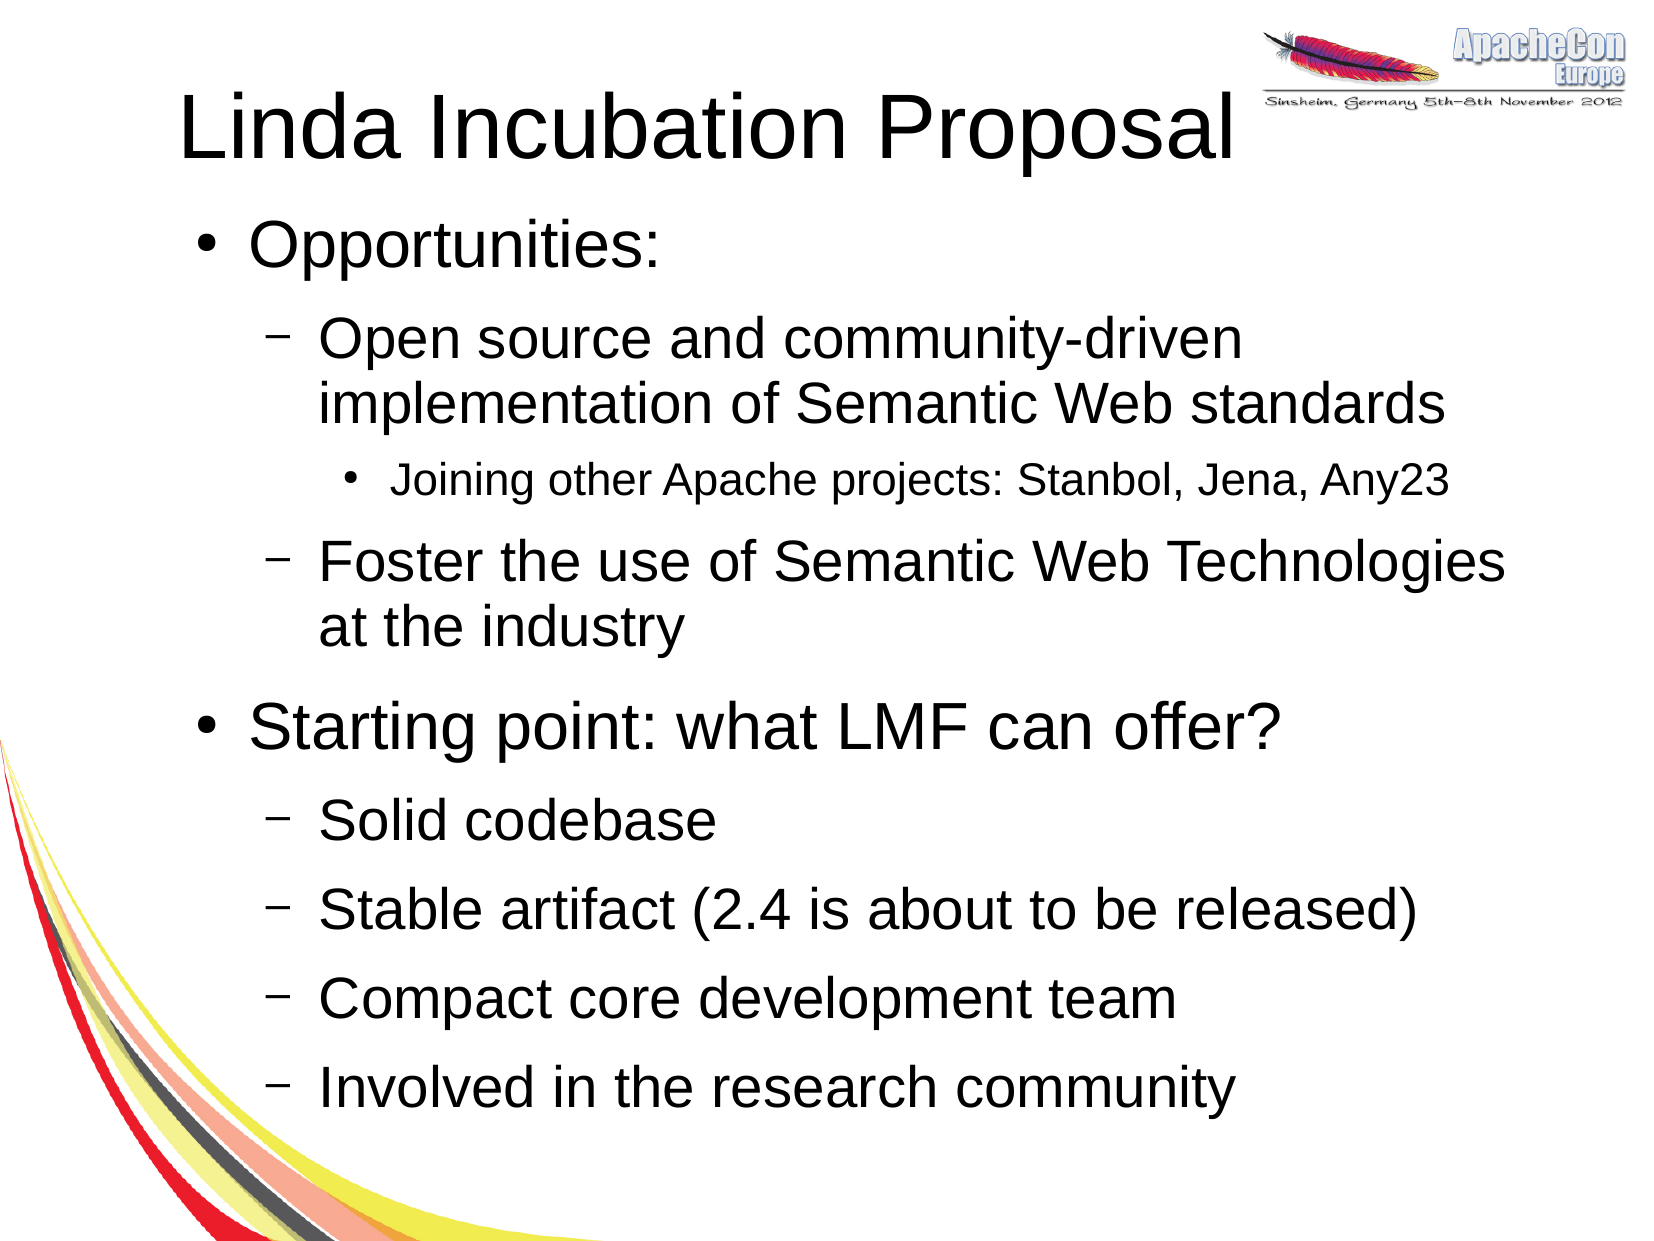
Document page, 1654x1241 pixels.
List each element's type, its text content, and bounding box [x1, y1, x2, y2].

picture [0, 0, 1654, 1241]
list Opportunities: Open source and community-driven implementation of Semantic Web standards Joining other Apache projects: Stanbol, Jena, Any23 Foster the use of Semantic Web Technologies at the industry Starting point: what LMF can offer? Solid codebase Stable artifact (2.4 is about to be released) Compact core development team Involved in the research community [177, 206, 1536, 1152]
title Linda Incubation Proposal [177, 75, 1536, 179]
